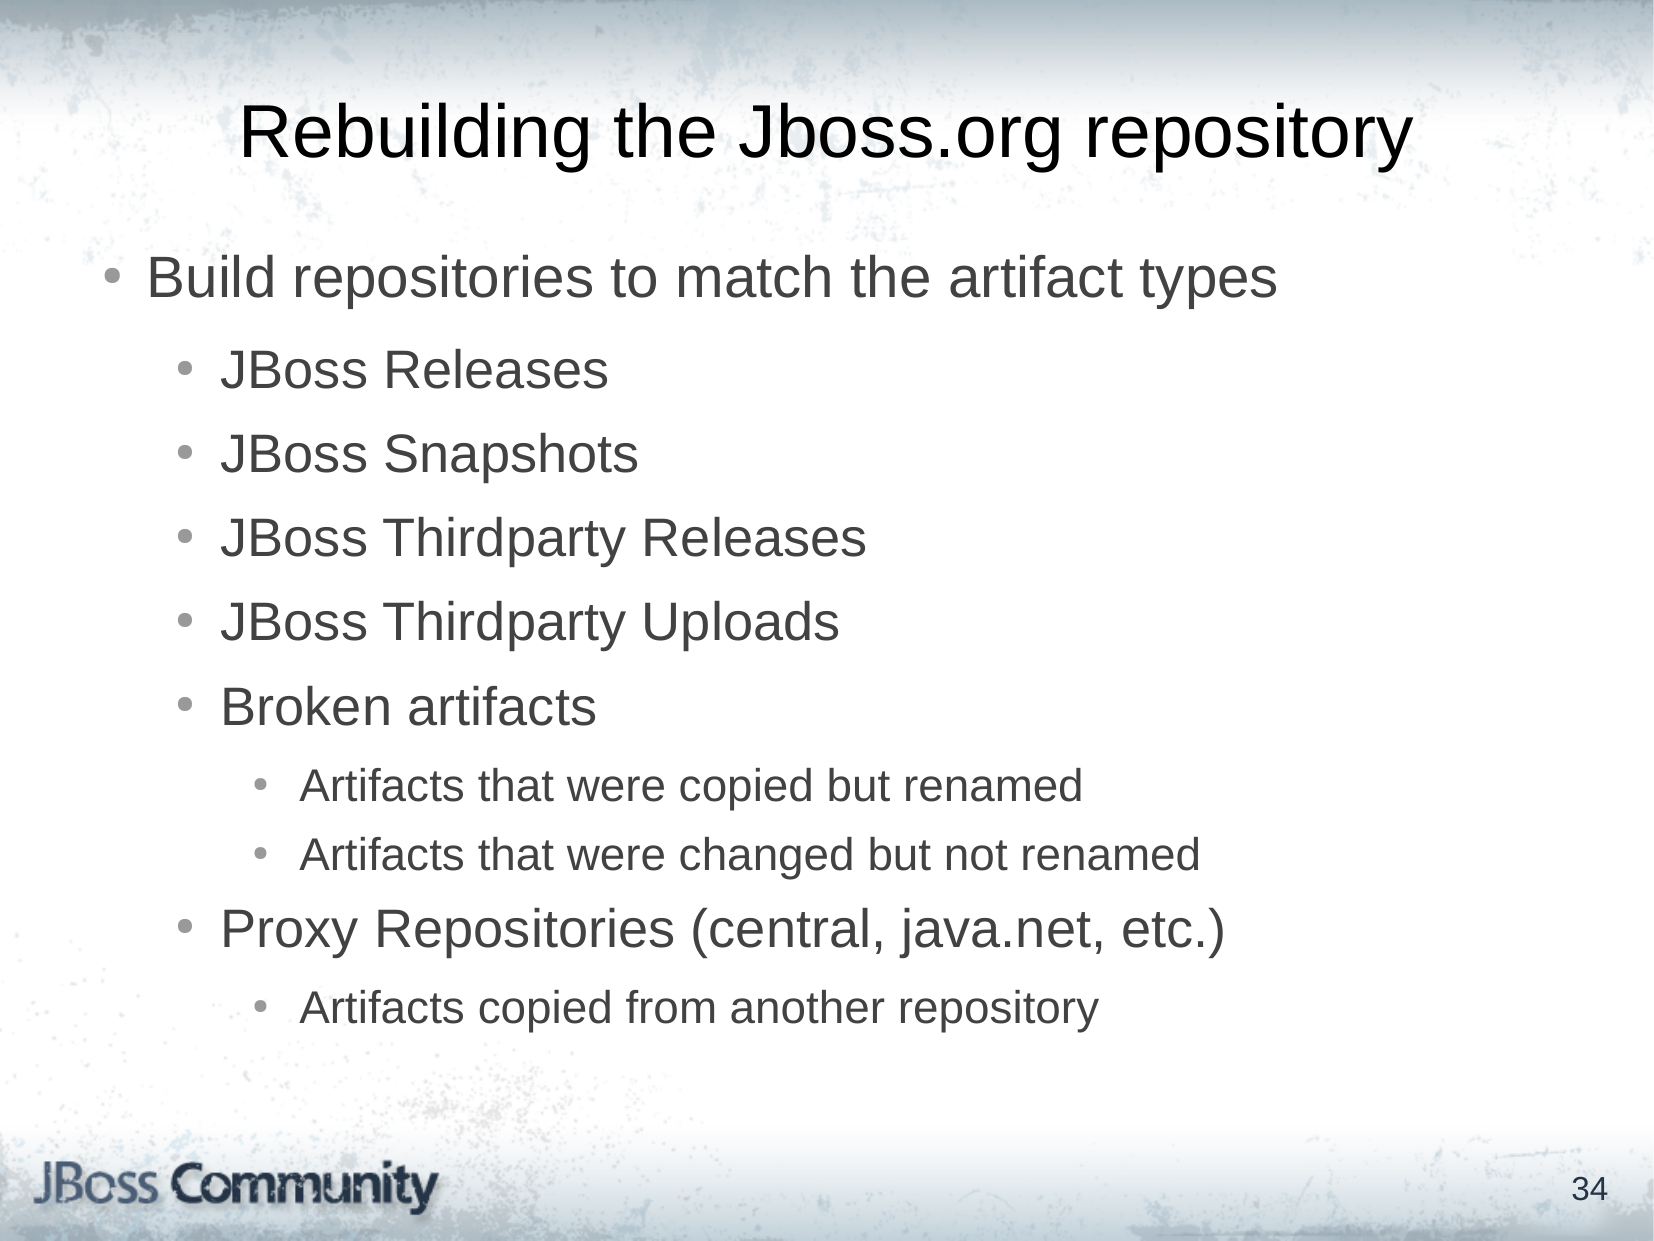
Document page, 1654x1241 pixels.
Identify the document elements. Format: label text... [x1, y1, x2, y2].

list Build repositories to match the artifact types JBoss Releases JBoss Snapshots JBoss Thirdparty Releases JBoss Thirdparty Uploads Broken artifacts Artifacts that were copied but renamed Artifacts that were changed but not renamed Proxy Repositories (central, java.net, etc.) Artifacts copied from another repository [86, 244, 1576, 1034]
picture [0, 0, 1654, 1241]
title Rebuilding the Jboss.org repository [82, 45, 1571, 218]
